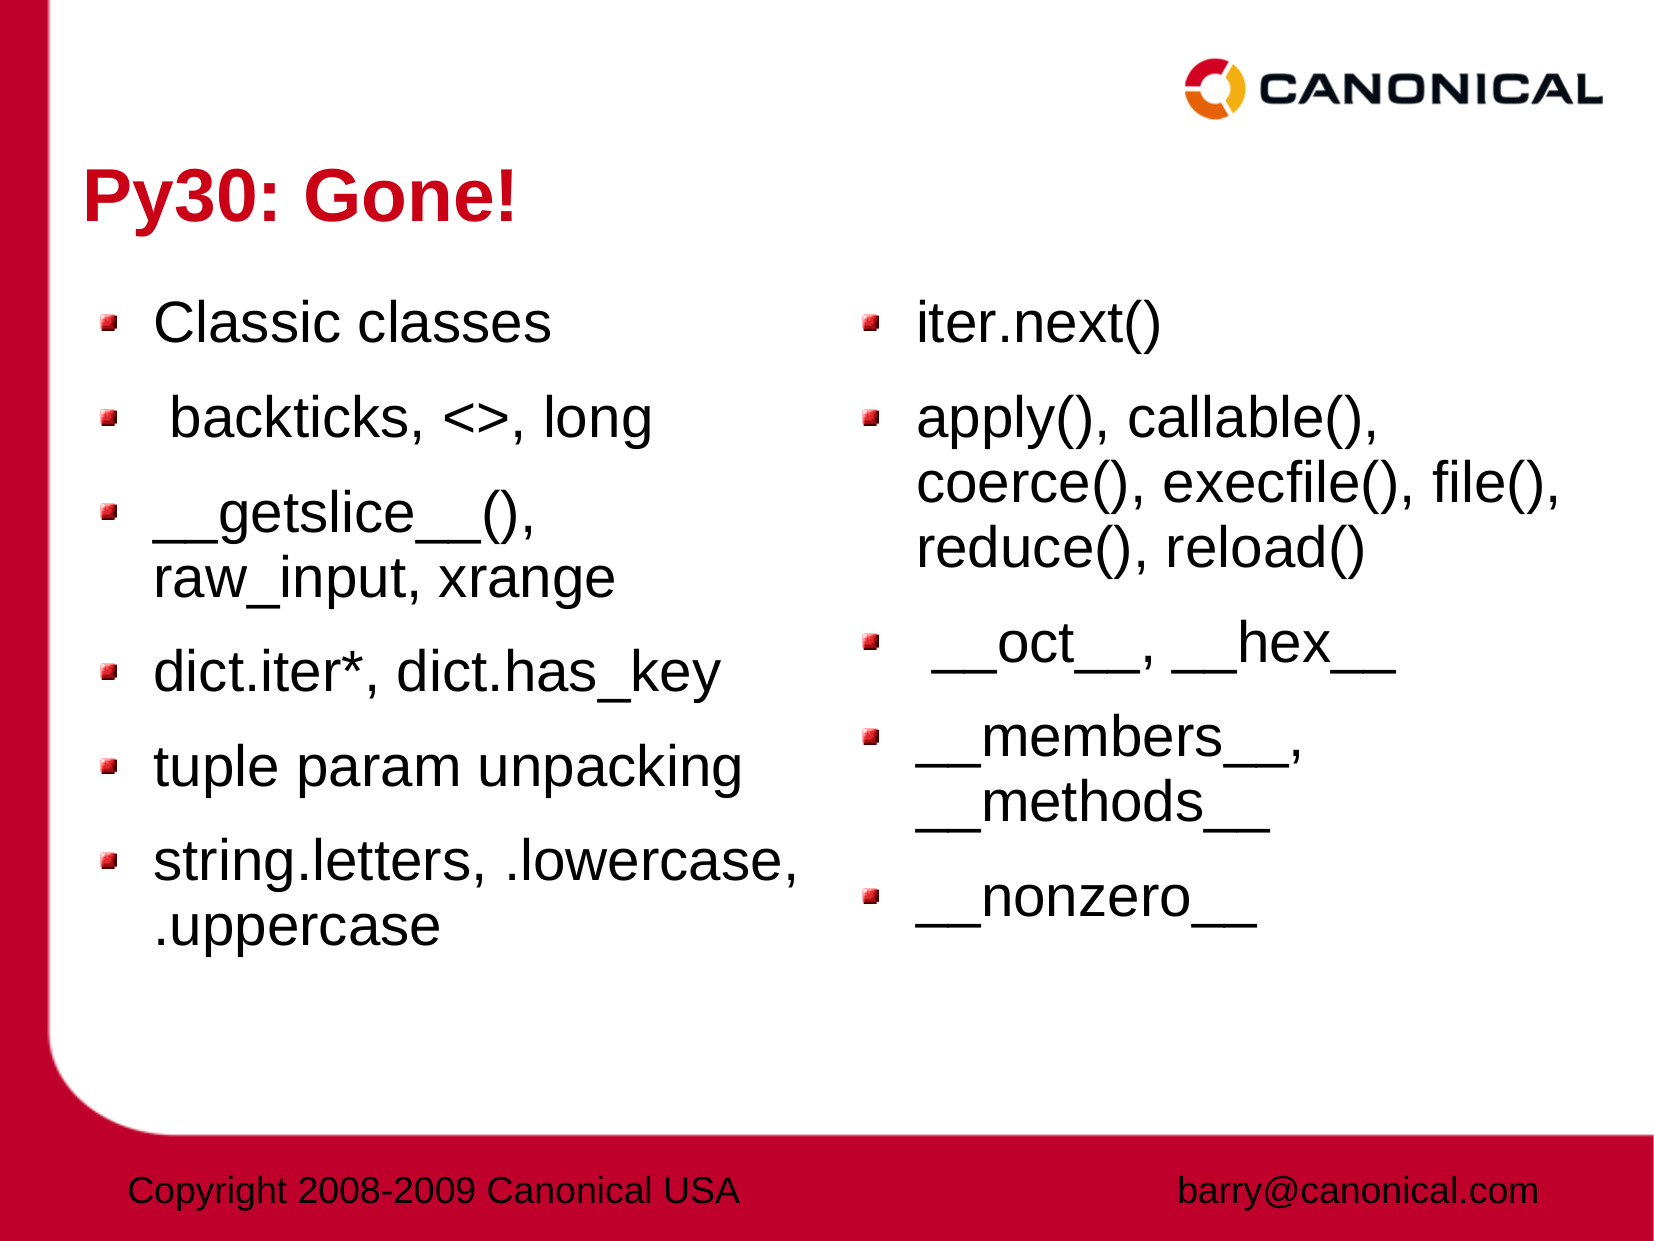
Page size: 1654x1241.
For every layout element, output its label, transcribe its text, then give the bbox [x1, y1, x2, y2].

list Classic classes backticks, <>, long __getslice__(), raw_input, xrange dict.iter*, dict.has_key tuple param unpacking string.letters, .lowercase, .uppercase [82, 290, 809, 1109]
picture [0, 0, 1654, 1241]
list iter.next() apply(), callable(), coerce(), execfile(), file(), reduce(), reload() __oct__, __hex__ __members__, __methods__ __nonzero__ [845, 290, 1572, 1109]
title Py30: Gone! [82, 104, 1571, 287]
